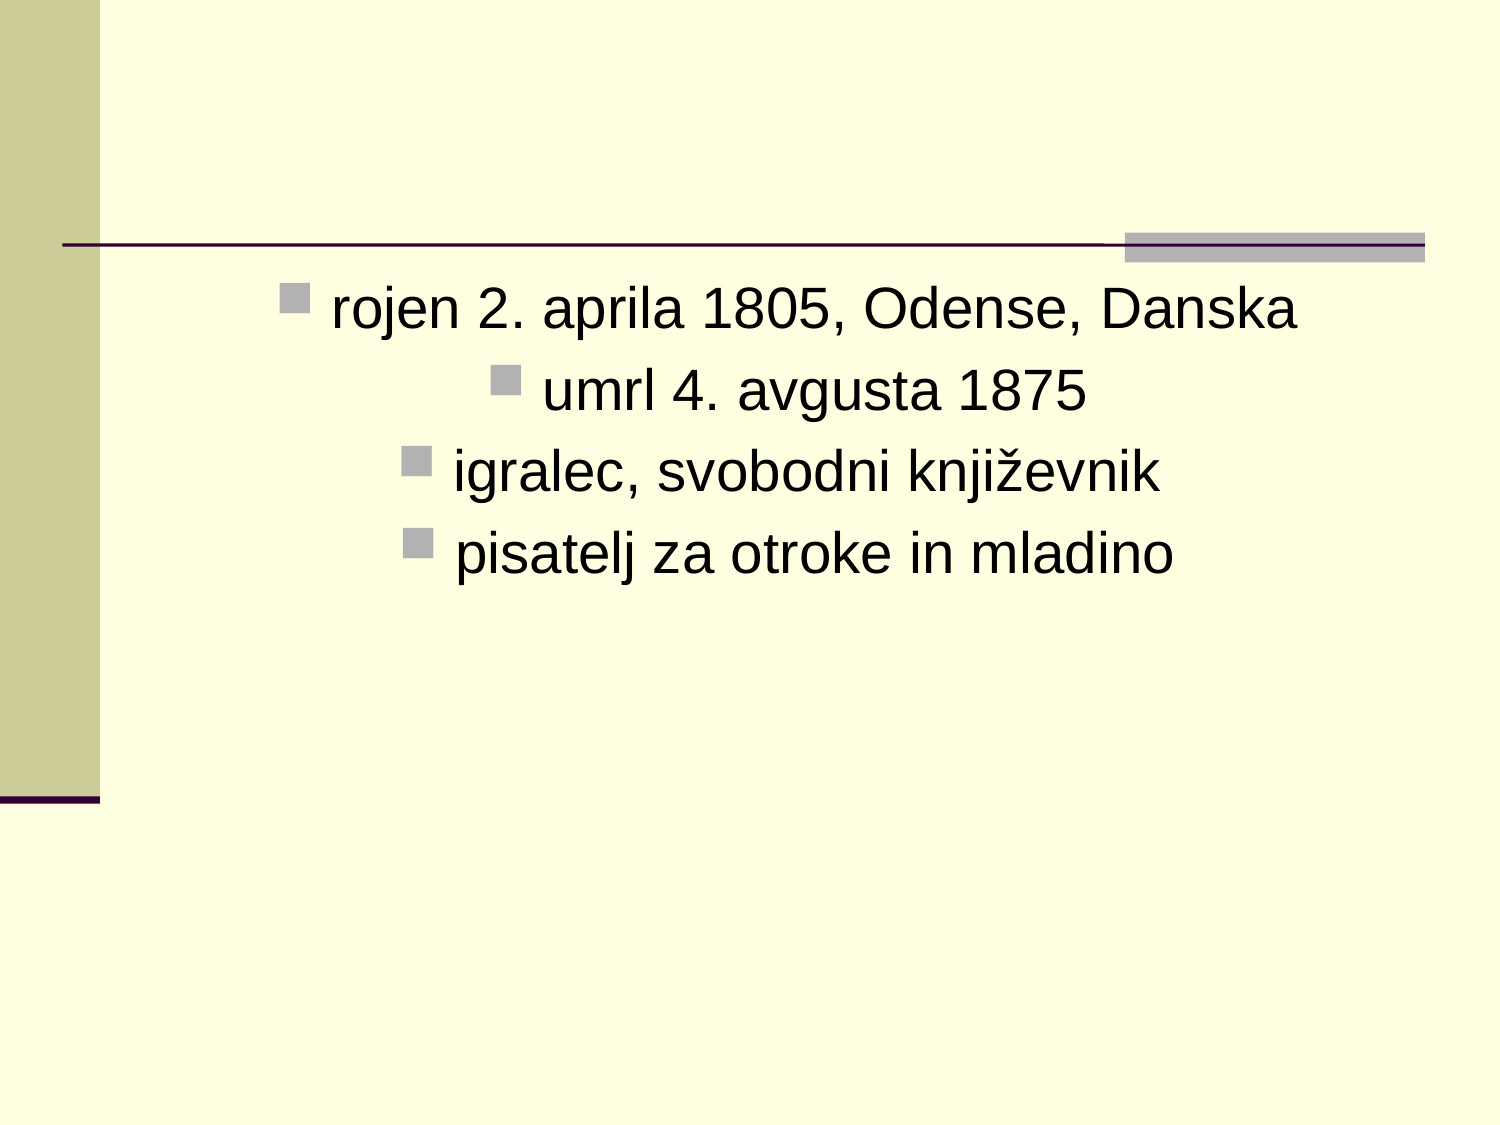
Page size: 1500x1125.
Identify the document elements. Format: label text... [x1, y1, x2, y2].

list rojen 2. aprila 1805, Odense, Danska umrl 4. avgusta 1875 igralec, svobodni književnik pisatelj za otroke in mladino [150, 262, 1425, 1006]
